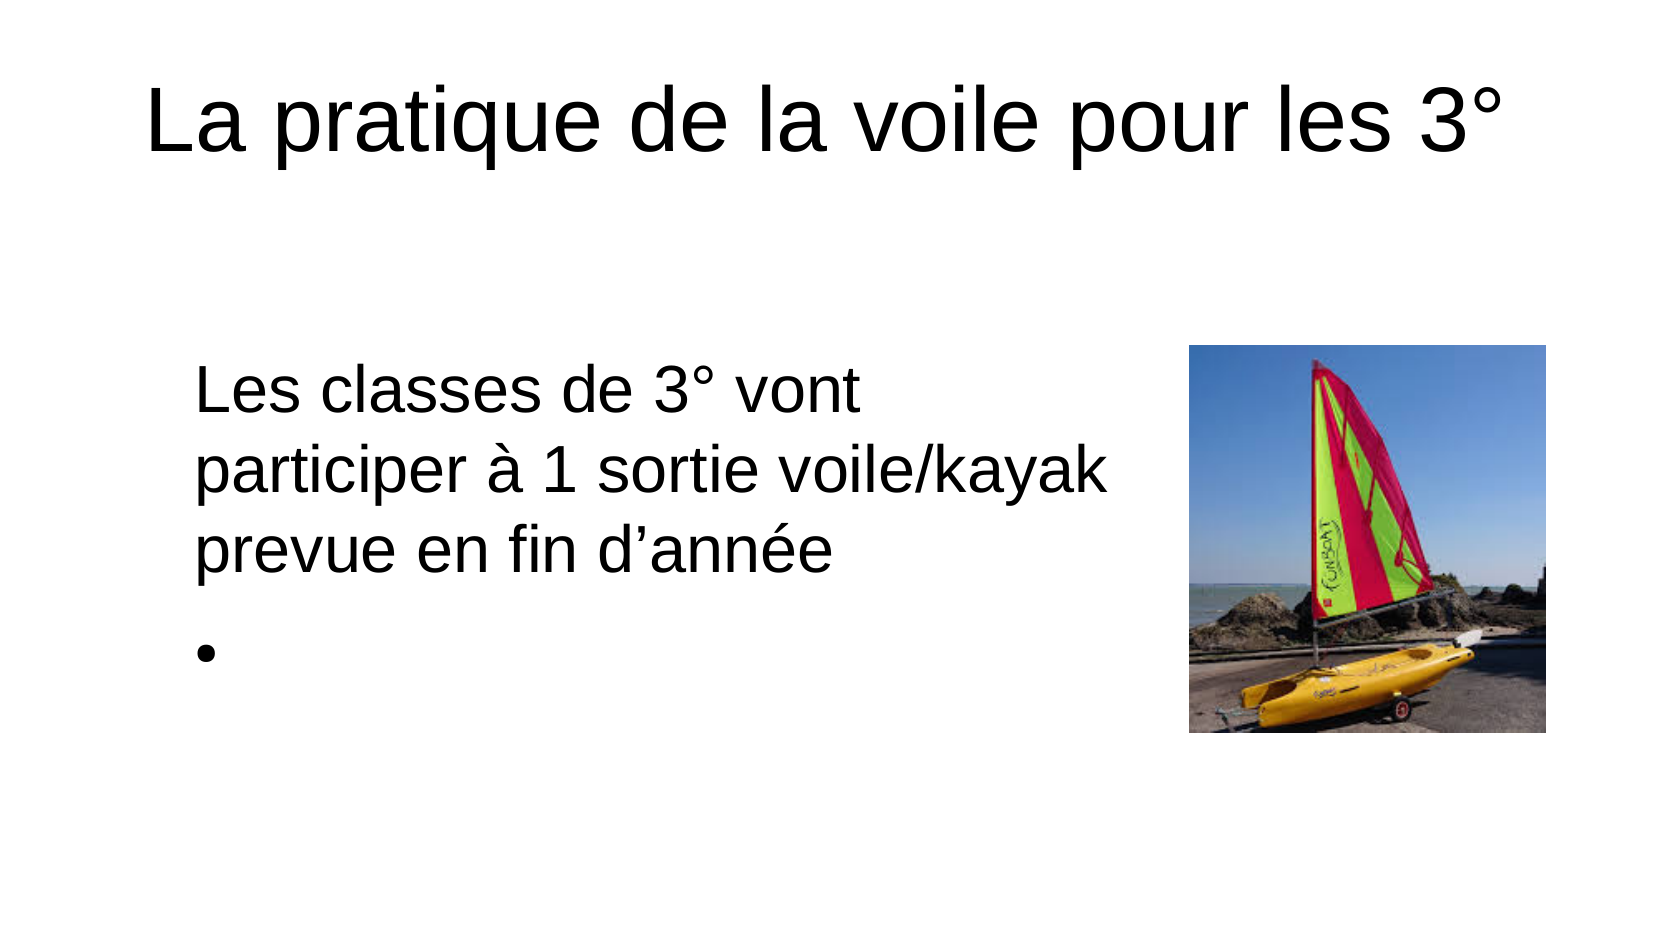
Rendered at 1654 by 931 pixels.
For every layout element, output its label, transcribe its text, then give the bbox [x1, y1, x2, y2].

list Les classes de 3° vont participer à 1 sortie voile/kayak prevue en fin d’année [194, 345, 1134, 676]
picture [1189, 345, 1546, 733]
title La pratique de la voile pour les 3° [82, 59, 1571, 171]
